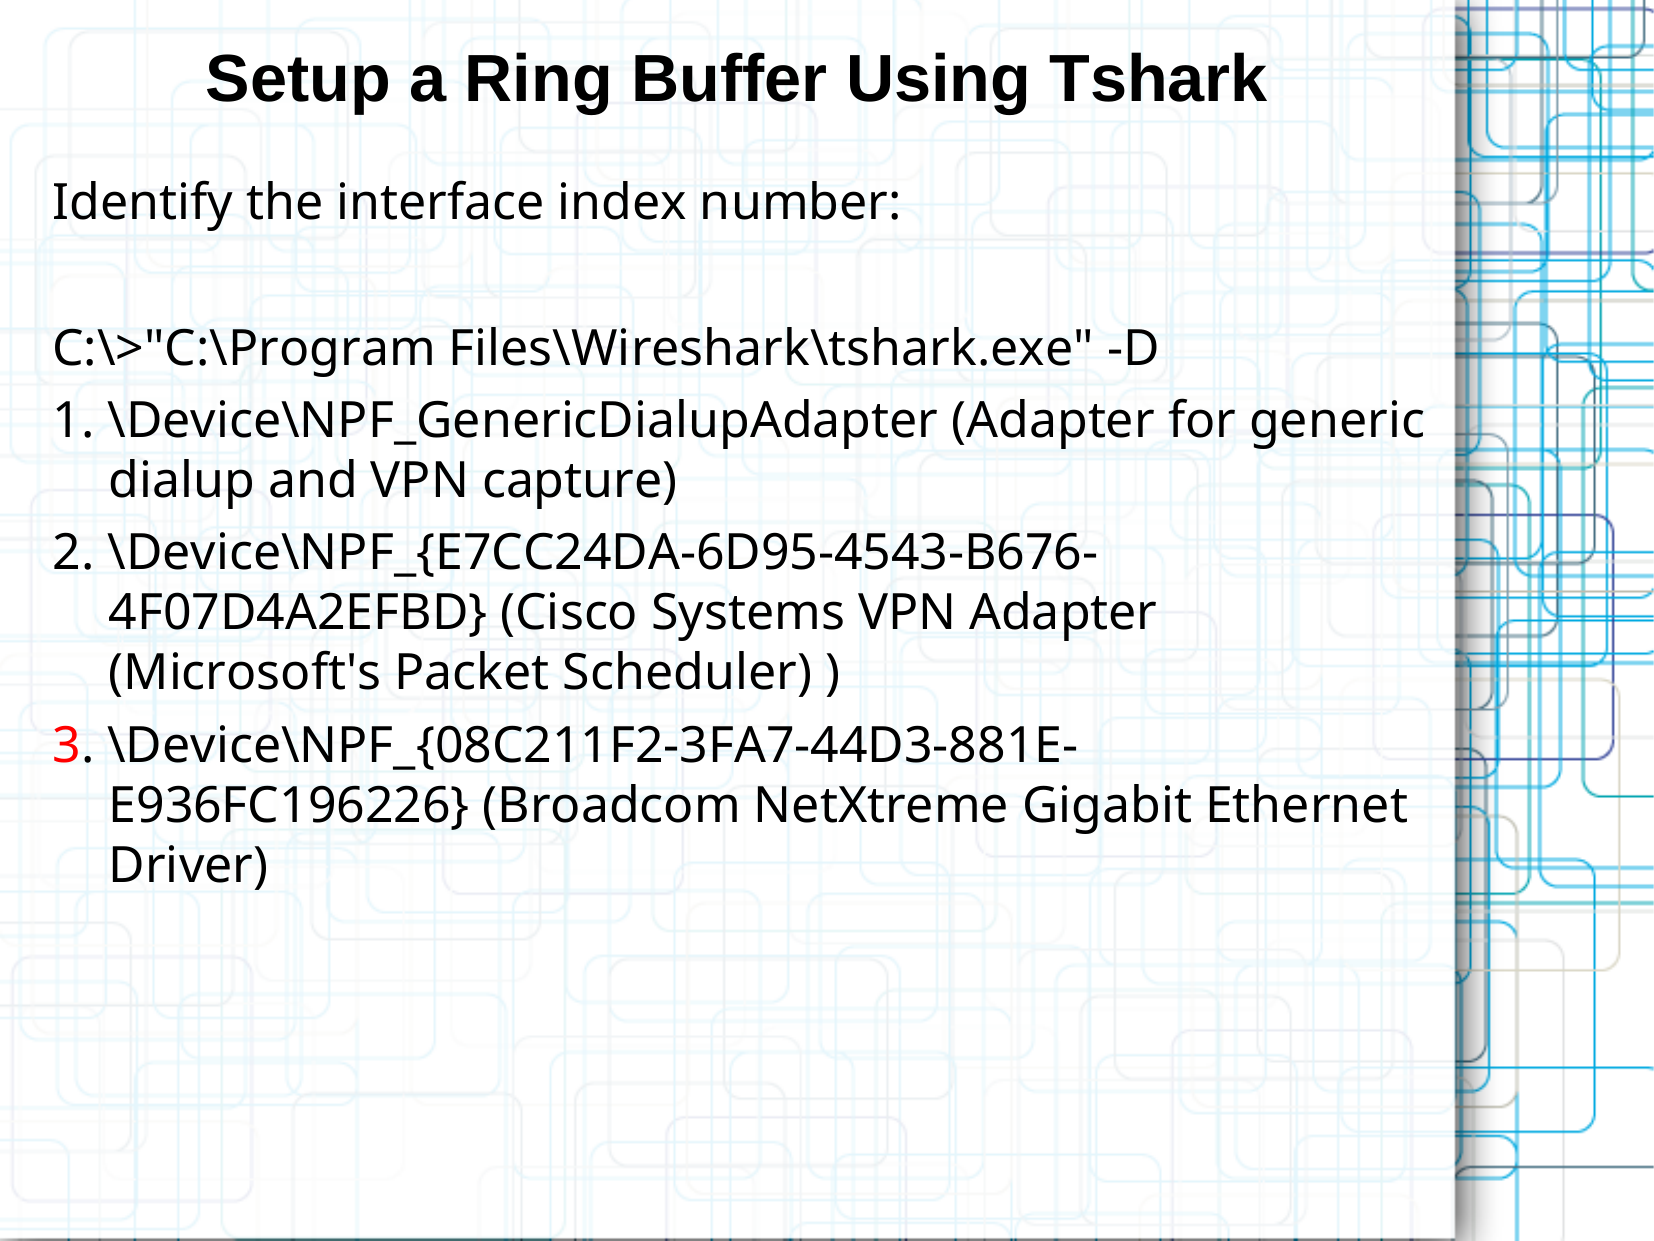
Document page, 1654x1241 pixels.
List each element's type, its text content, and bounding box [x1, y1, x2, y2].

title Setup a Ring Buffer Using Tshark [112, 24, 1363, 126]
list Identify the interface index number: C:\>"C:\Program Files\Wireshark\tshark.exe" -D 1. \Device\NPF_GenericDialupAdapter (Adapter for generic dialup and VPN capture) 2. \Device\NPF_{E7CC24DA-6D95-4543-B676-4F07D4A2EFBD} (Cisco Systems VPN Adapter (Microsoft's Packet Scheduler) ) 3. \Device\NPF_{08C211F2-3FA7-44D3-881E-E936FC196226} (Broadcom NetXtreme Gigabit Ethernet Driver) [37, 162, 1450, 1000]
picture [0, 0, 1654, 1241]
